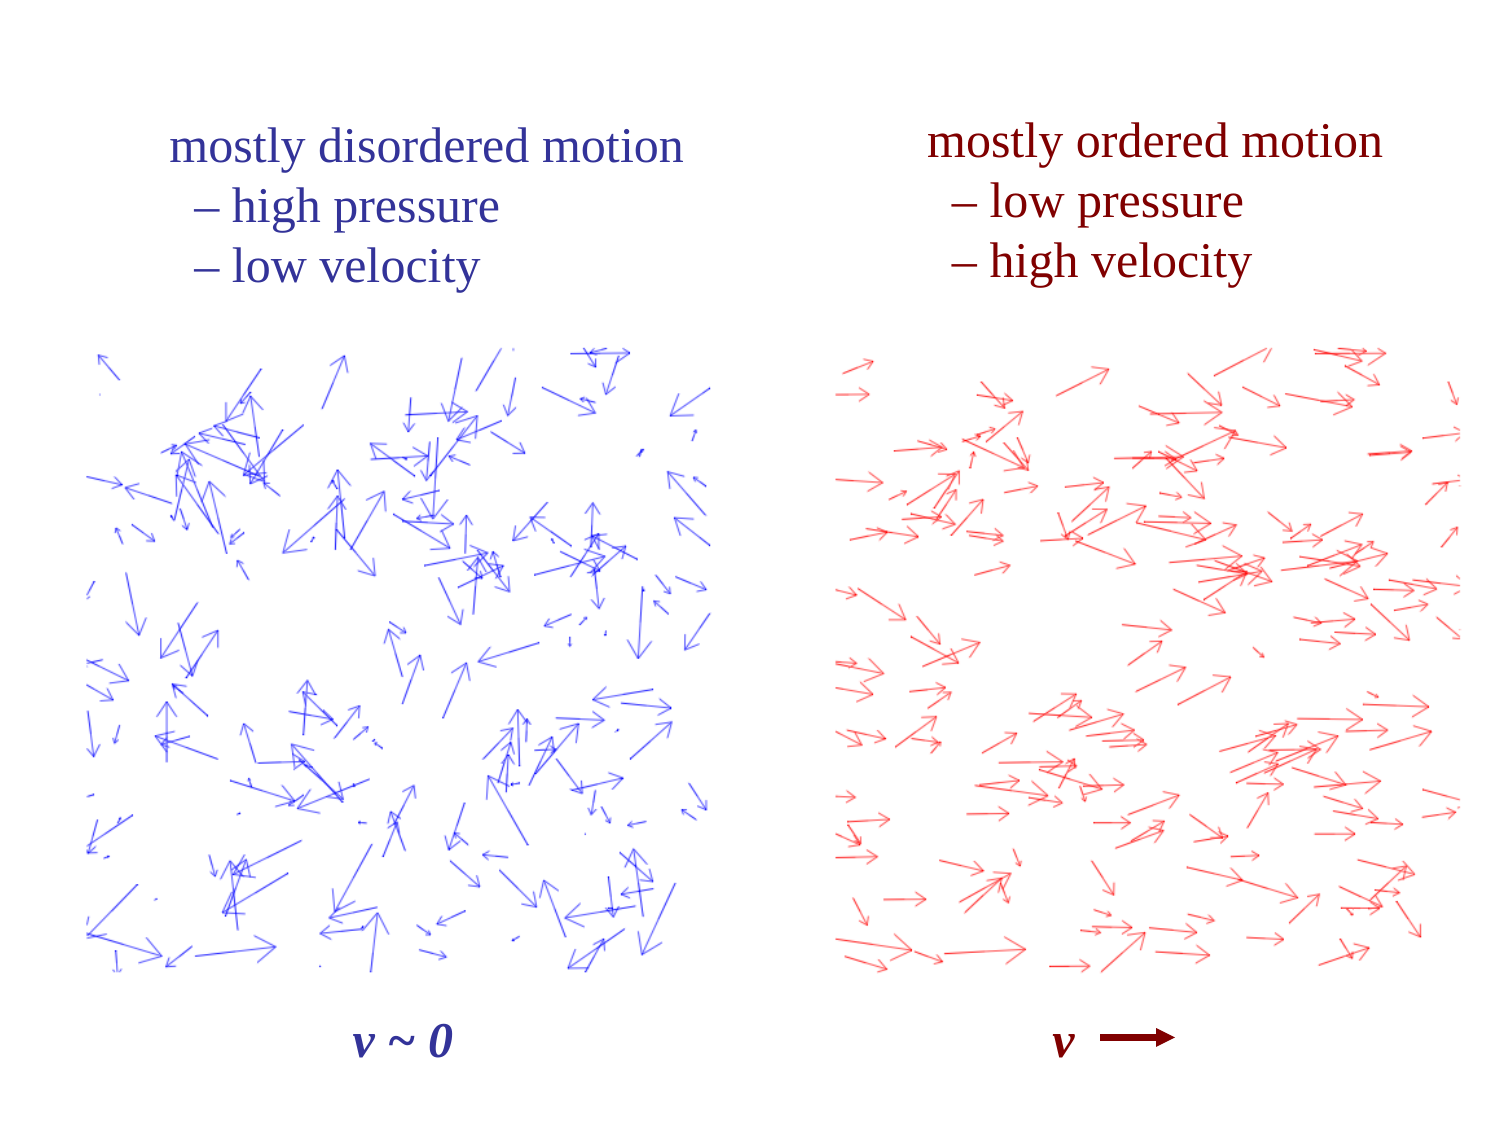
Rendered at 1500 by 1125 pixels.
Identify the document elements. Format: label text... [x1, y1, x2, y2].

text_box mostly disordered motion – high pressure – low velocity [154, 105, 700, 301]
text_box v ~ 0 [337, 999, 469, 1076]
text_box mostly ordered motion – low pressure – high velocity [912, 99, 1399, 296]
text_box v [1037, 999, 1090, 1076]
picture [0, 212, 1500, 1125]
